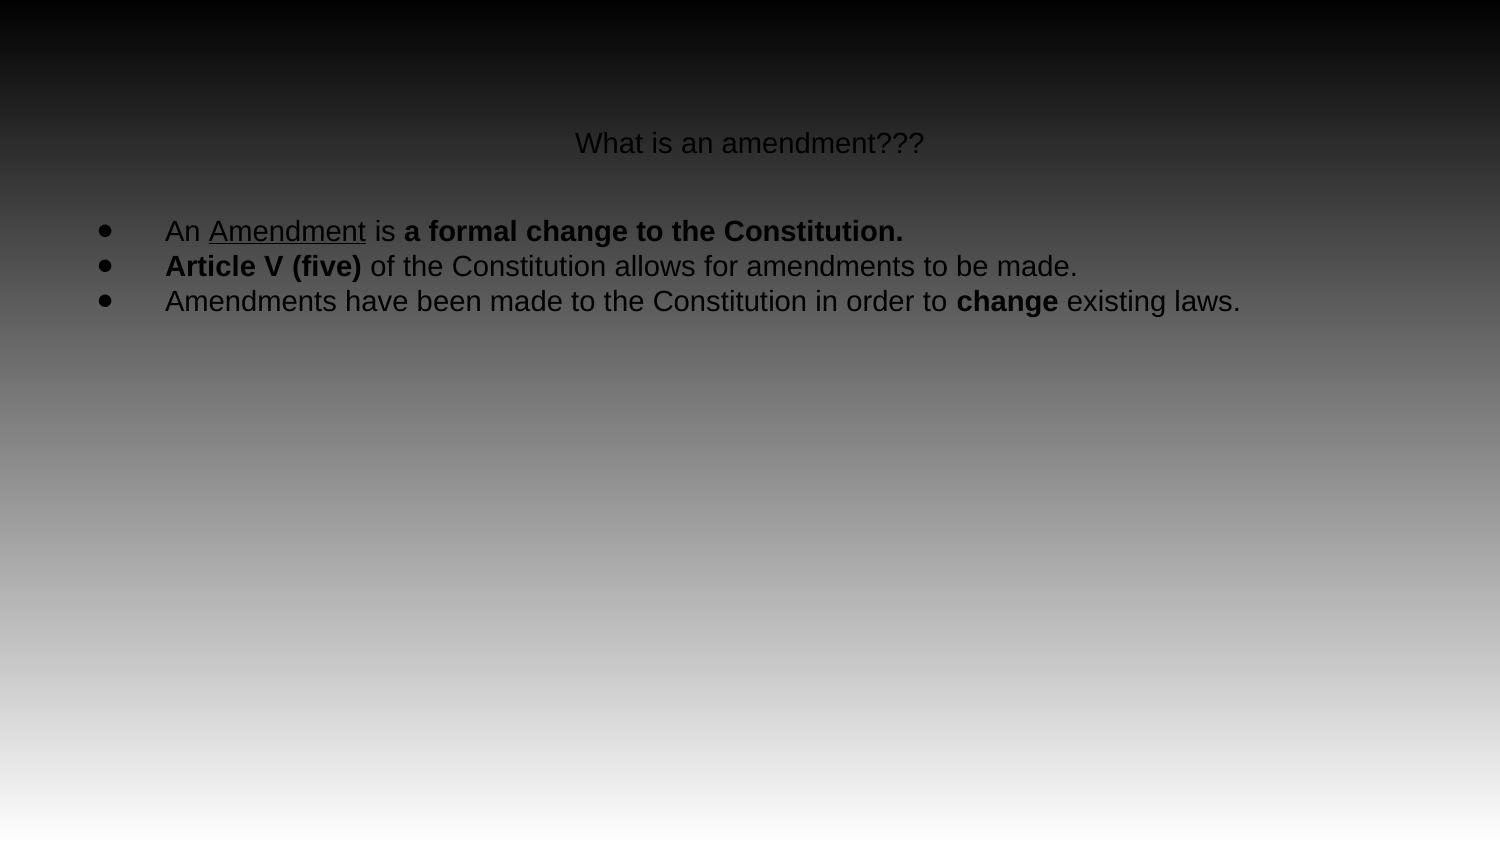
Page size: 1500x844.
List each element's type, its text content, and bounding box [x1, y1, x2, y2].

list An Amendment is a formal change to the Constitution. Article V (five) of the Constitution allows for amendments to be made. Amendments have been made to the Constitution in order to change existing laws. [75, 196, 1425, 808]
title What is an amendment??? [75, 33, 1425, 175]
